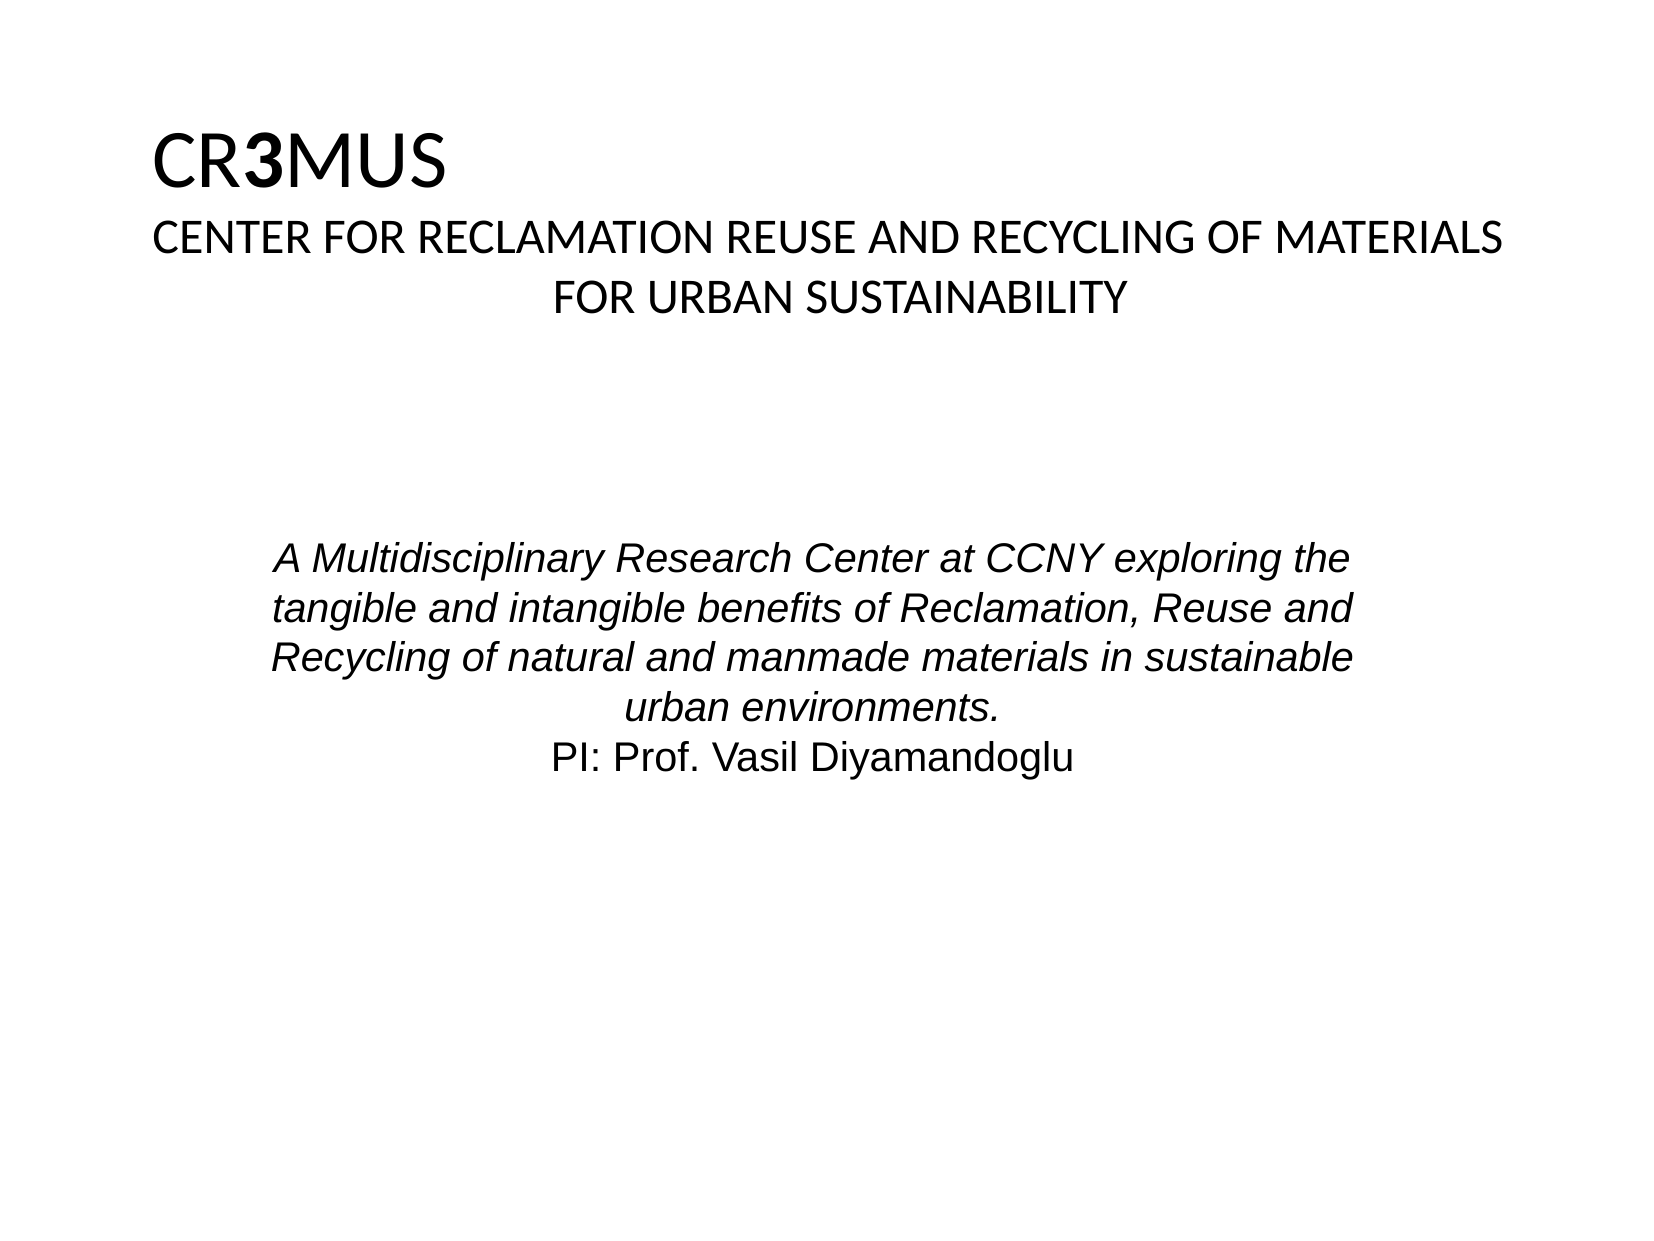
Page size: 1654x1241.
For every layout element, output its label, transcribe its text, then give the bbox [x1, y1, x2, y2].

text_box A Multidisciplinary Research Center at CCNY exploring the tangible and intangible benefits of Reclamation, Reuse and Recycling of natural and manmade materials in sustainable urban environments. PI: Prof. Vasil Diyamandoglu [234, 523, 1392, 1020]
text_box CR3MUS CENTER FOR RECLAMATION REUSE AND RECYCLING OF MATERIALS FOR URBAN SUSTAINABILITY [137, 96, 1544, 363]
